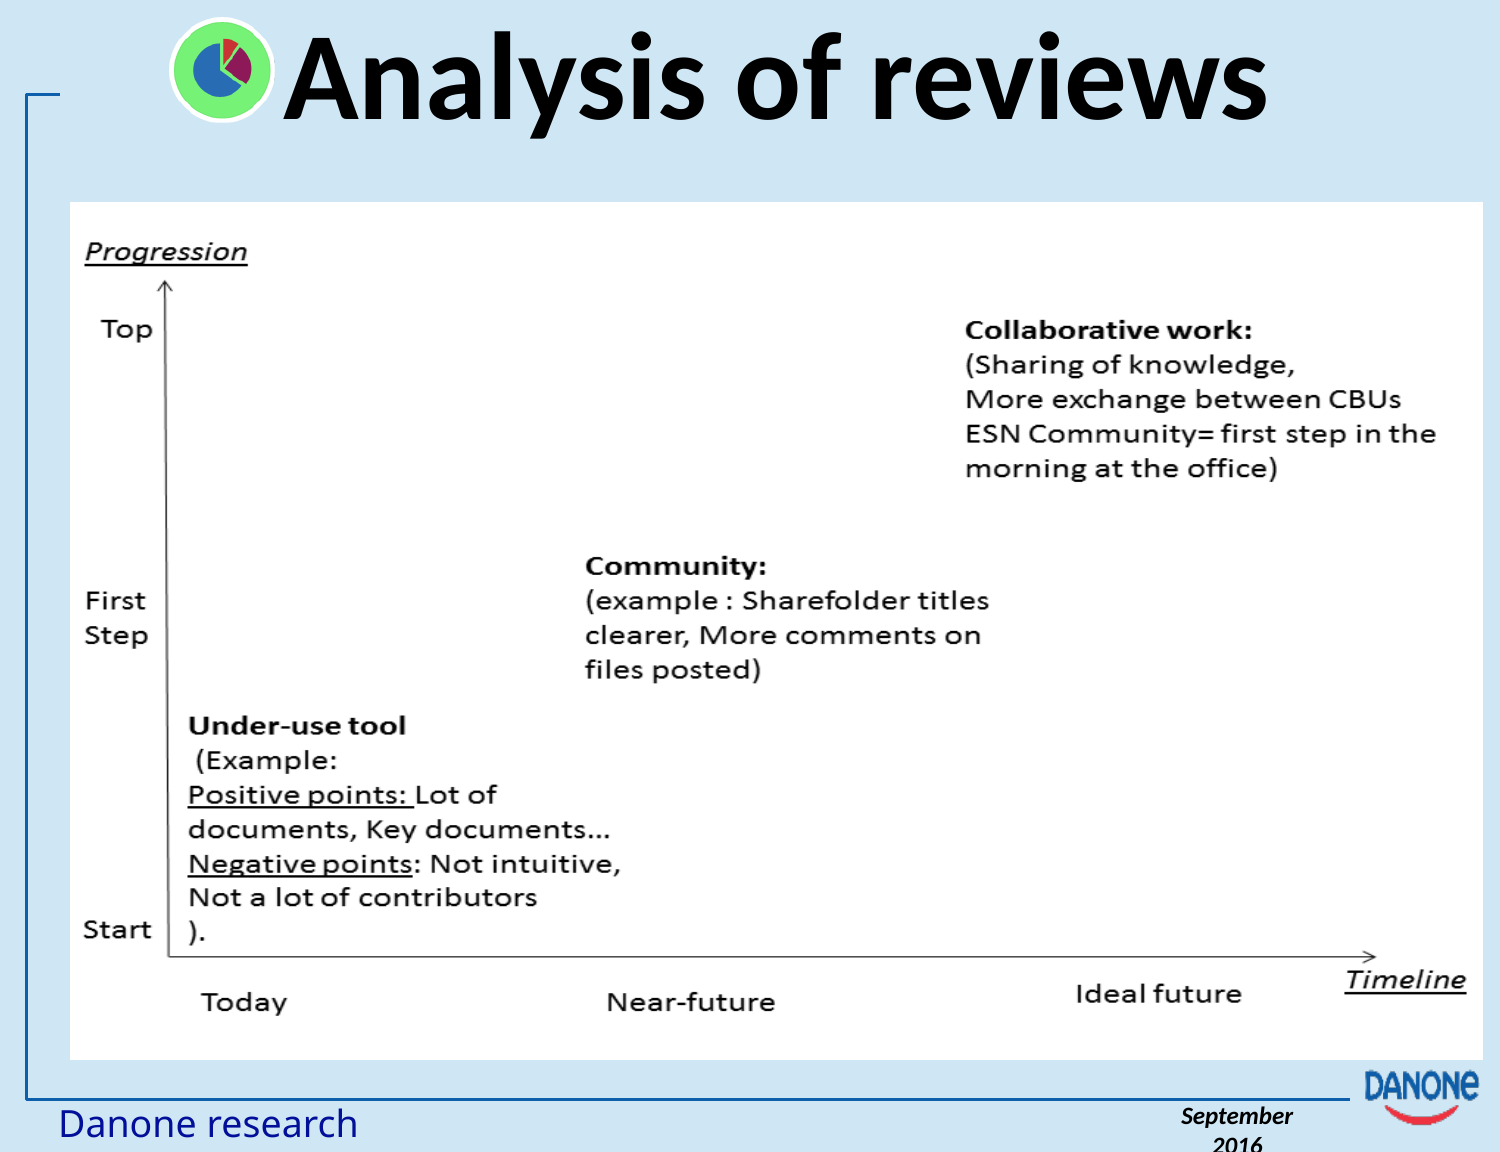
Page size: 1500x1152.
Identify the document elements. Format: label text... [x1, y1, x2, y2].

text_box September 2016 [1147, 1092, 1327, 1152]
picture [70, 202, 1483, 1060]
picture [169, 17, 275, 124]
text_box Danone research [43, 1092, 392, 1152]
text_box Analysis of reviews [138, 0, 1415, 152]
picture [1362, 1067, 1482, 1130]
